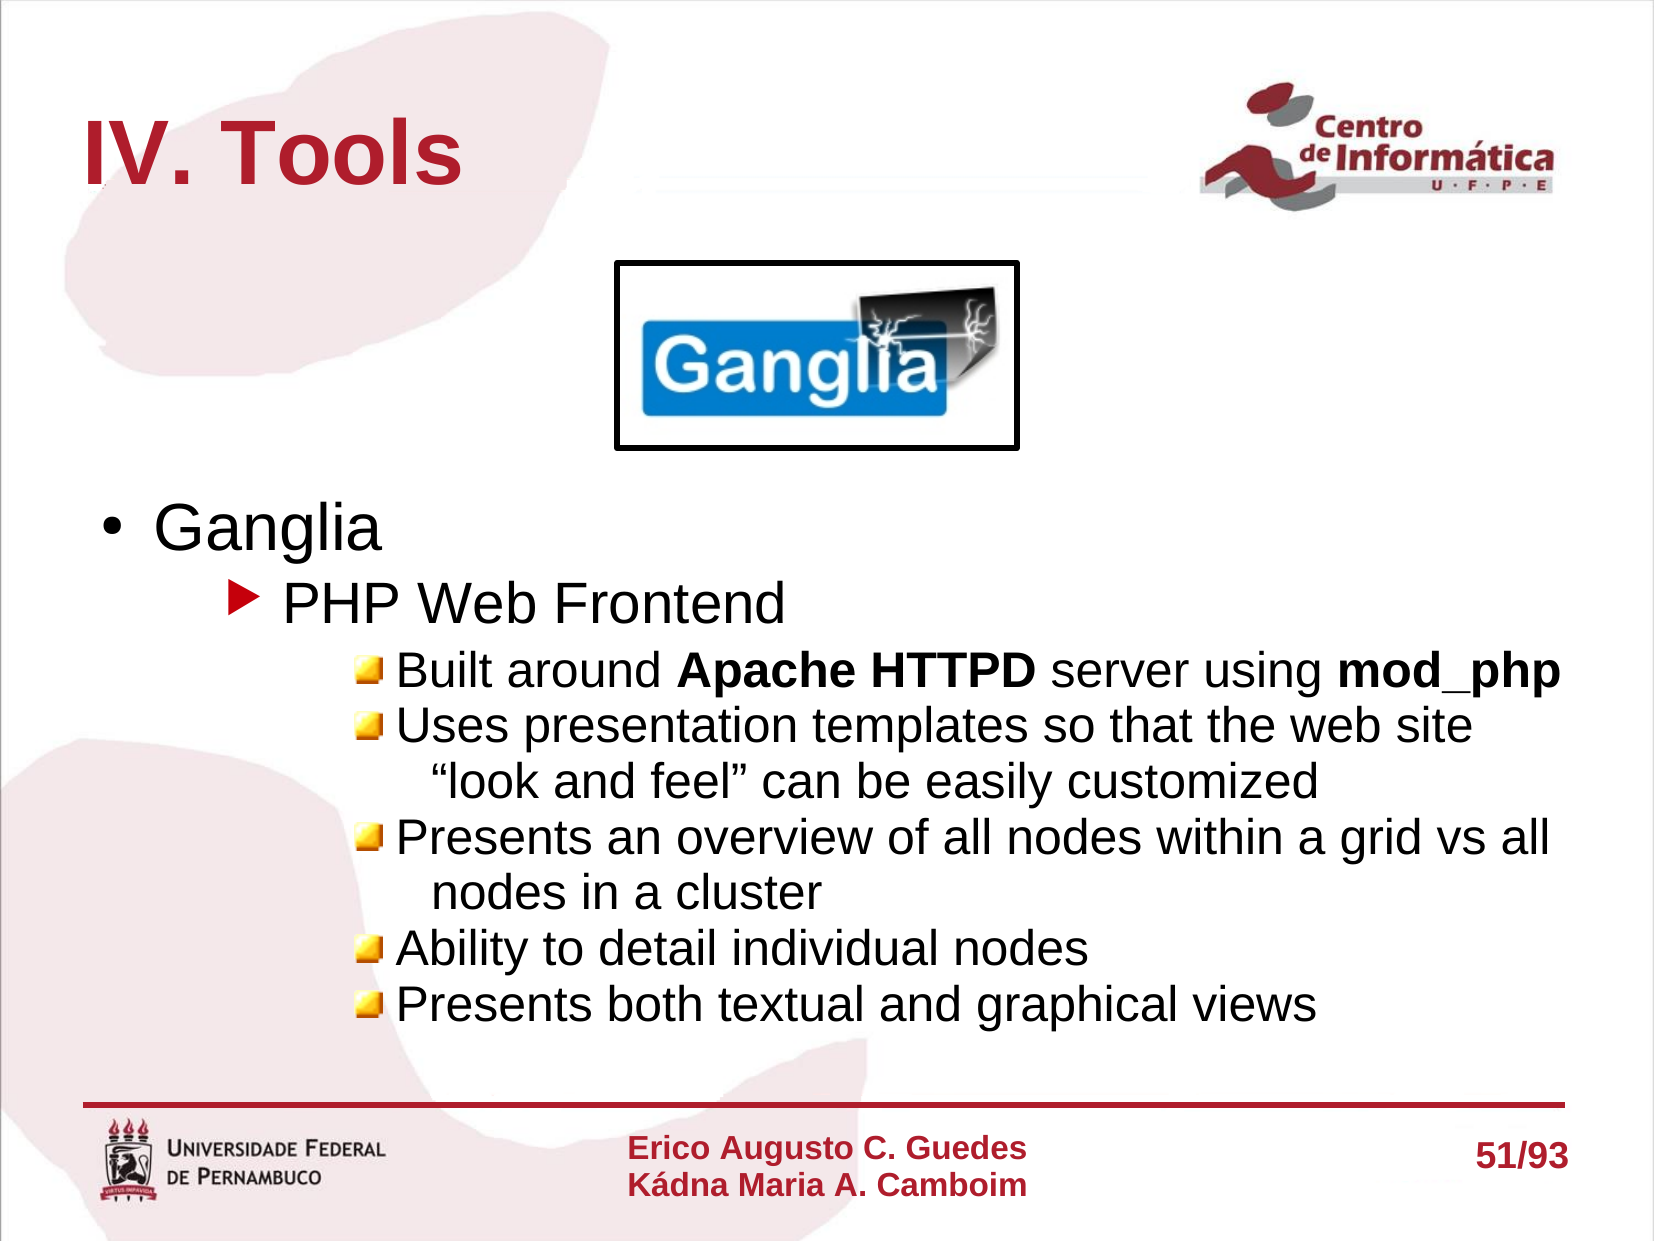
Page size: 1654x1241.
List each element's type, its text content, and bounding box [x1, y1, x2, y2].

list Ganglia PHP Web Frontend Built around Apache HTTPD server using mod_php Uses presentation templates so that the web site “look and feel” can be easily customized Presents an overview of all nodes within a grid vs all nodes in a cluster Ability to detail individual nodes Presents both textual and graphical views [82, 490, 1595, 1095]
title IV. Tools [82, 56, 1571, 250]
picture [0, 0, 1654, 1241]
